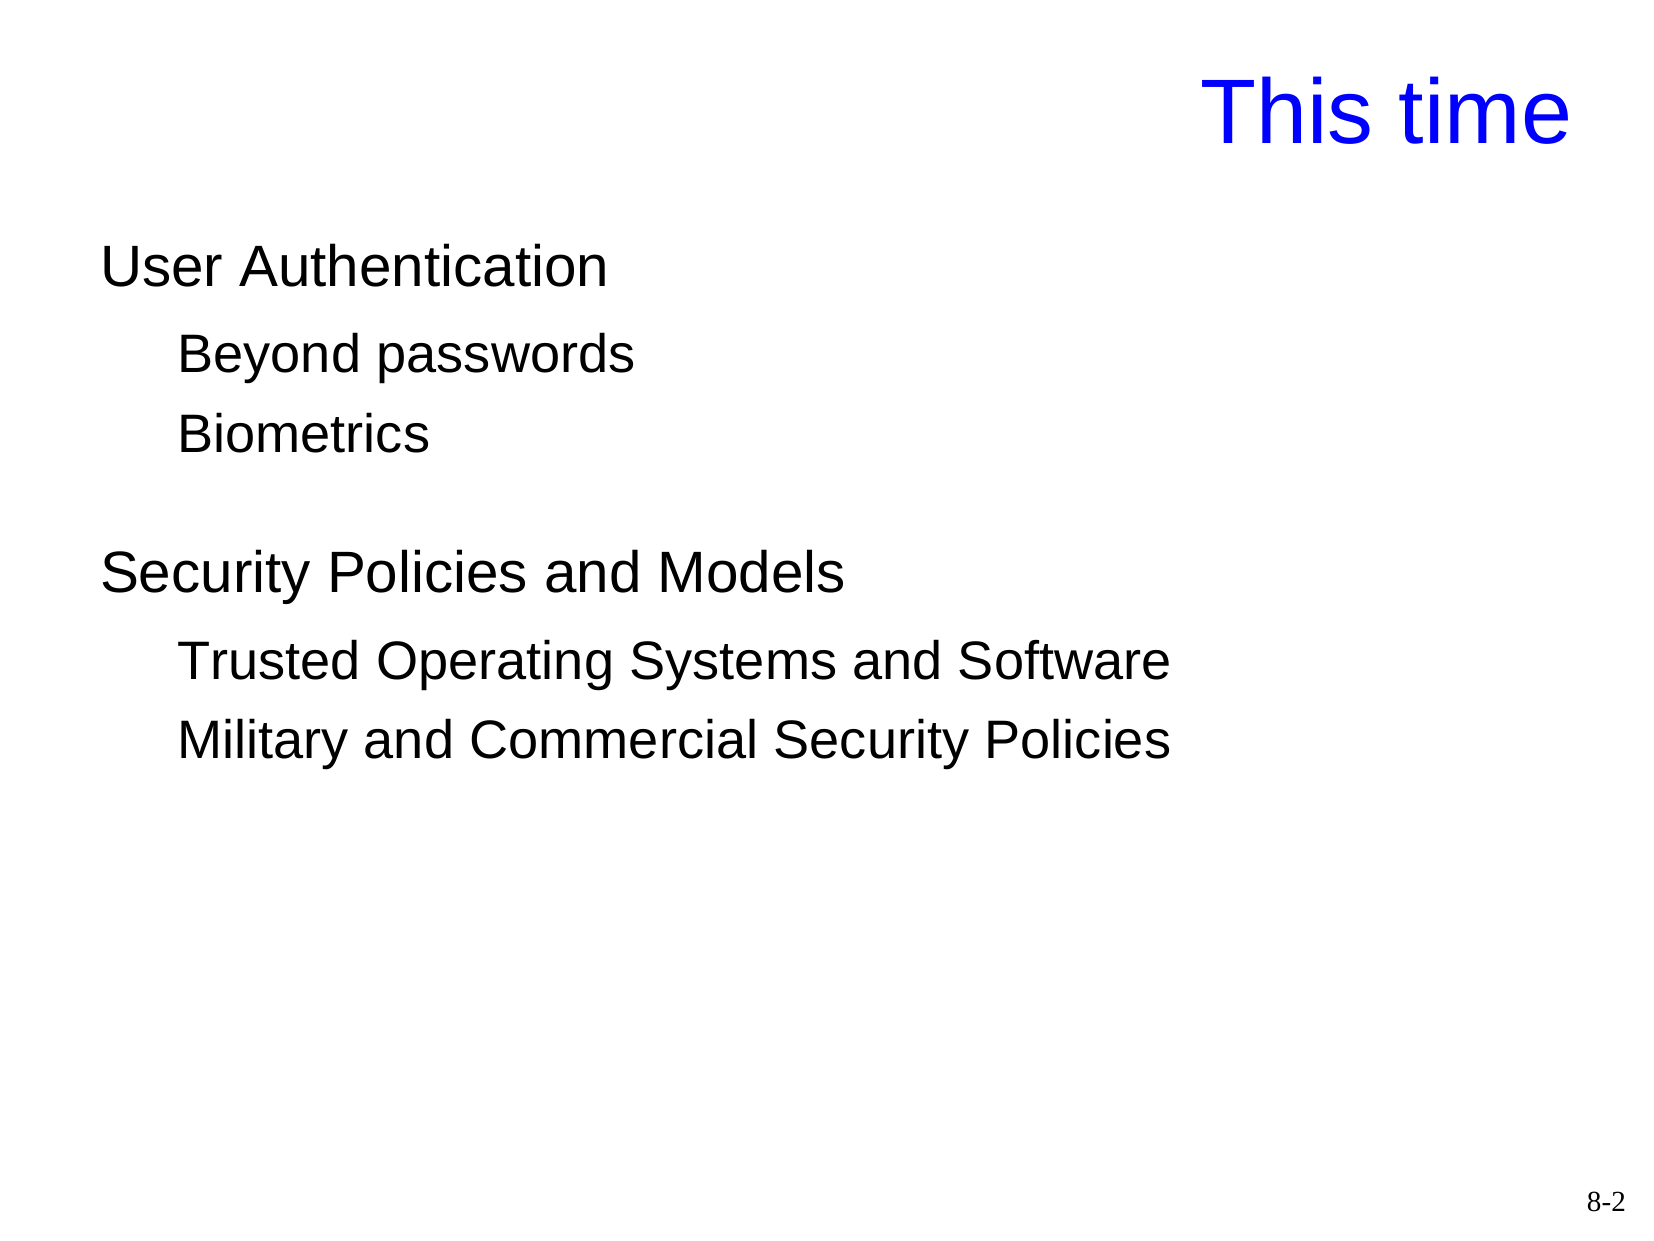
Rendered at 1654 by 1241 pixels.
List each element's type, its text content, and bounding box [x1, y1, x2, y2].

title This time [84, 18, 1573, 211]
list User Authentication Beyond passwords Biometrics Security Policies and Models Trusted Operating Systems and Software Military and Commercial Security Policies [82, 237, 1571, 1156]
